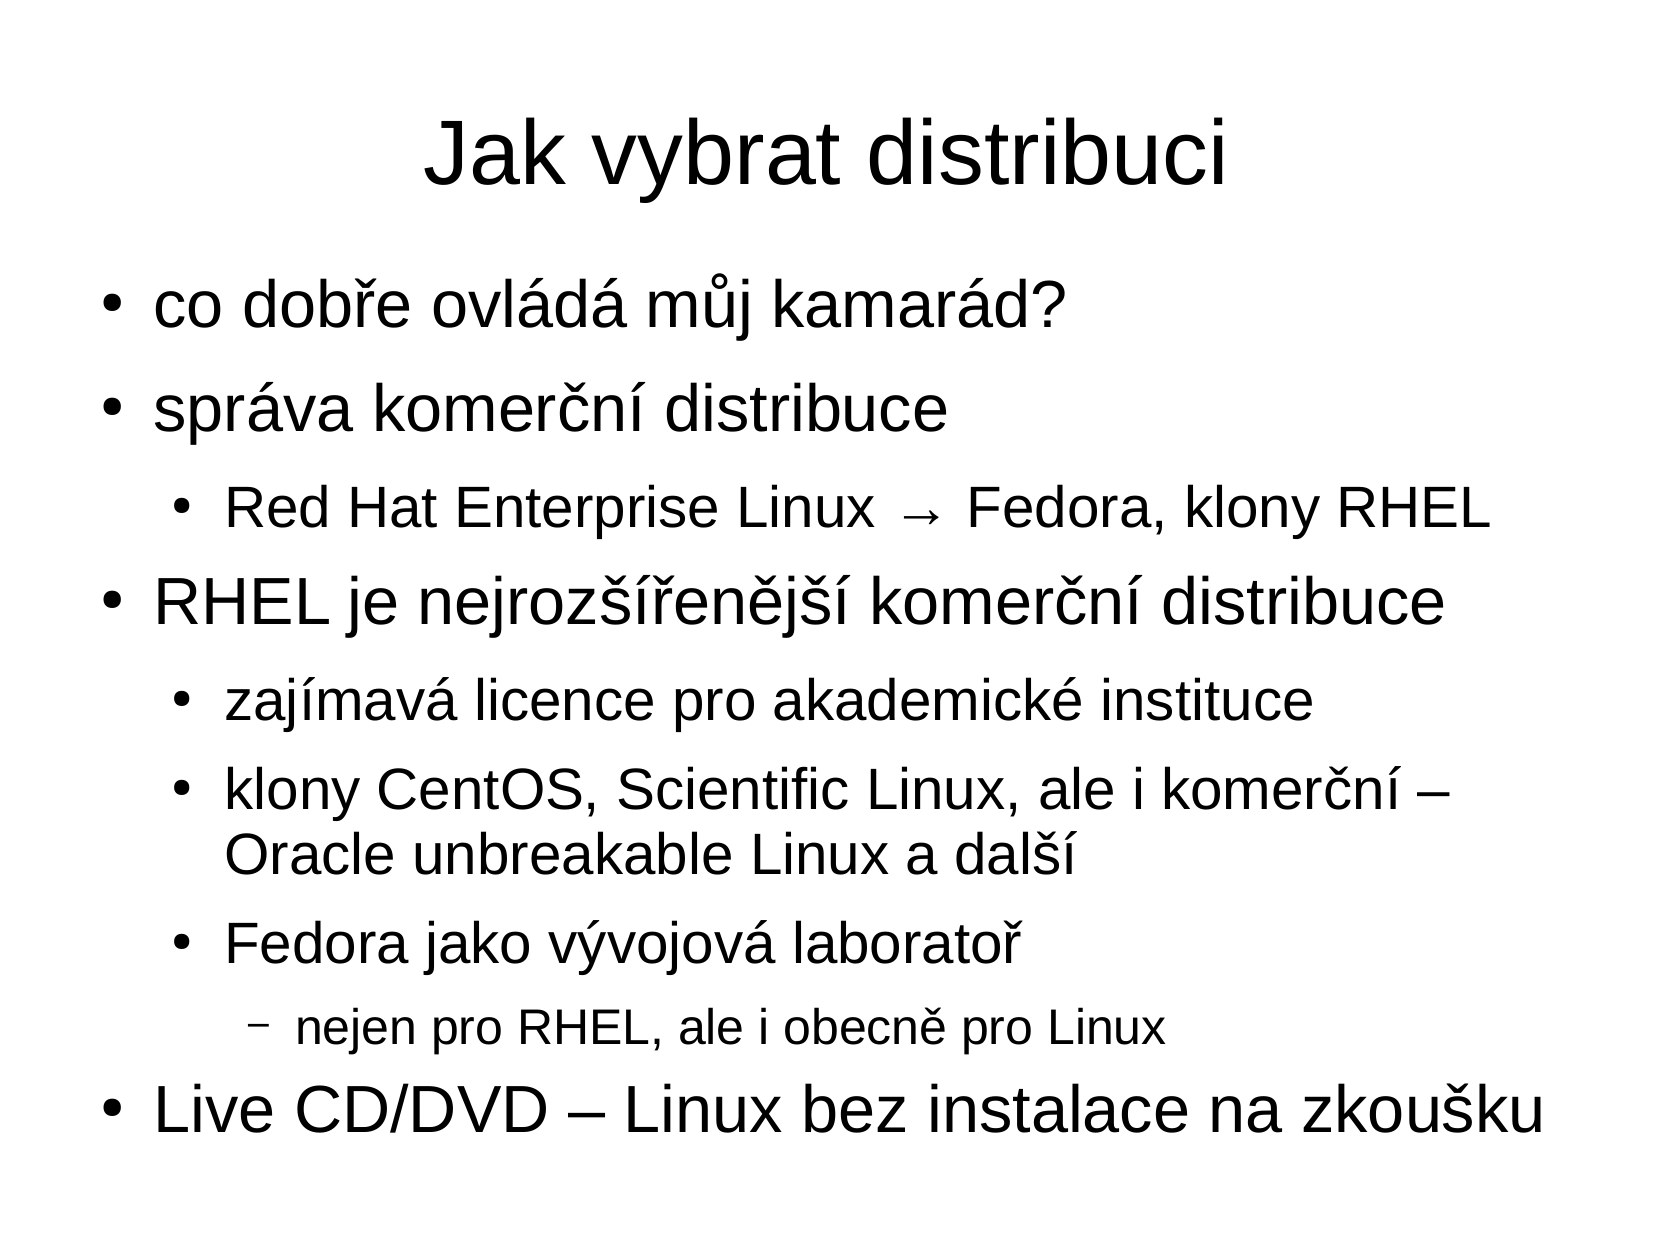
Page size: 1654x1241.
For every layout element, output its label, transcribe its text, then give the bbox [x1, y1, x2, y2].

title Jak vybrat distribuci [82, 56, 1571, 250]
list co dobře ovládá můj kamarád? správa komerční distribuce Red Hat Enterprise Linux → Fedora, klony RHEL RHEL je nejrozšířenější komerční distribuce zajímavá licence pro akademické instituce klony CentOS, Scientific Linux, ale i komerční – Oracle unbreakable Linux a další Fedora jako vývojová laboratoř nejen pro RHEL, ale i obecně pro Linux Live CD/DVD – Linux bez instalace na zkoušku [82, 266, 1571, 1148]
